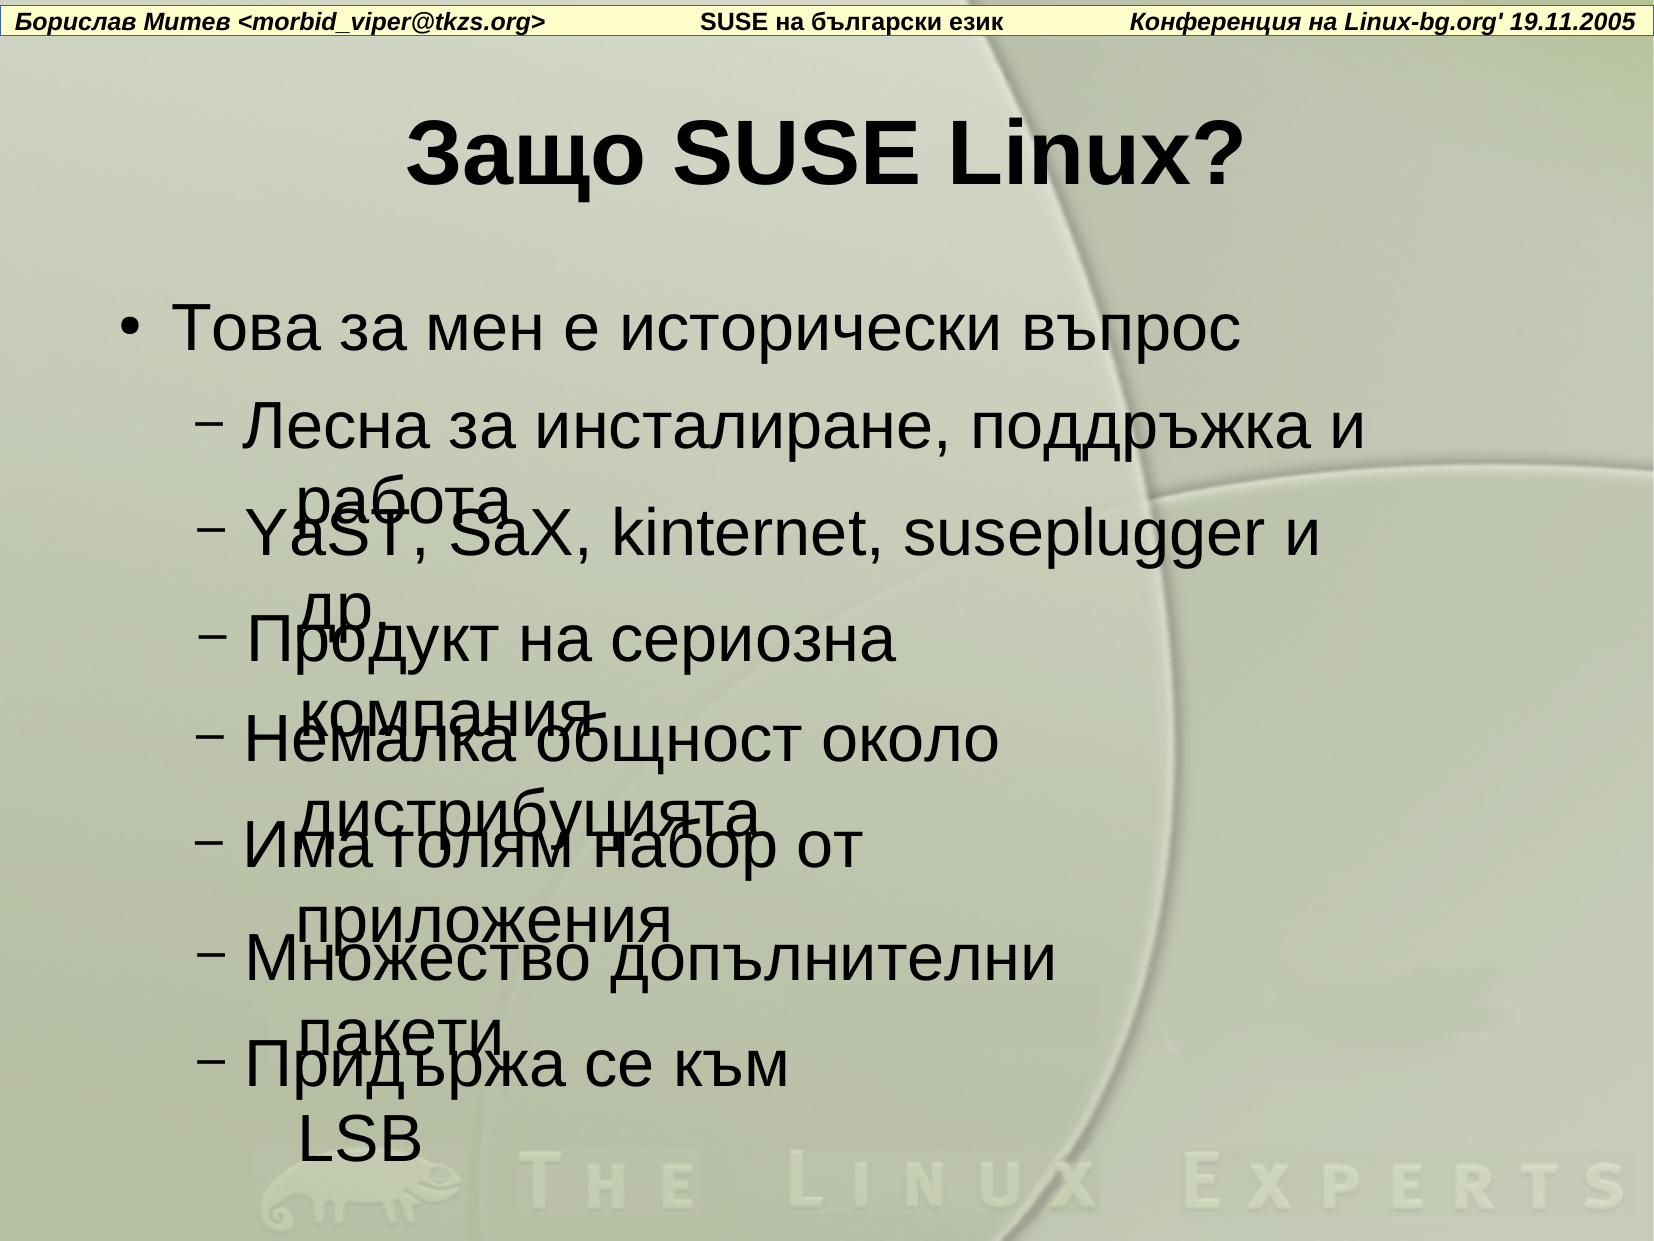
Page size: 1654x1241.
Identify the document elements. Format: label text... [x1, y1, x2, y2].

text_box Има голям набор от приложения [83, 807, 1206, 883]
picture [0, 36, 1654, 1241]
text_box Продукт на сериозна компания [86, 600, 1155, 676]
title Защо SUSE Linux? [82, 49, 1571, 257]
text_box Немалка общност около дистрибуцията [84, 701, 1429, 777]
text_box YaST, SaX, kinternet, suseplugger и др. [85, 494, 1381, 570]
picture [0, 0, 1654, 5]
text_box Лесна за инсталиране, поддръжка и работа [83, 388, 1548, 464]
list Това за мен е исторически въпрос [82, 290, 1571, 366]
text_box Придържа се към LSB [85, 1026, 878, 1102]
text_box Множество допълнителни пакети [85, 919, 1227, 995]
